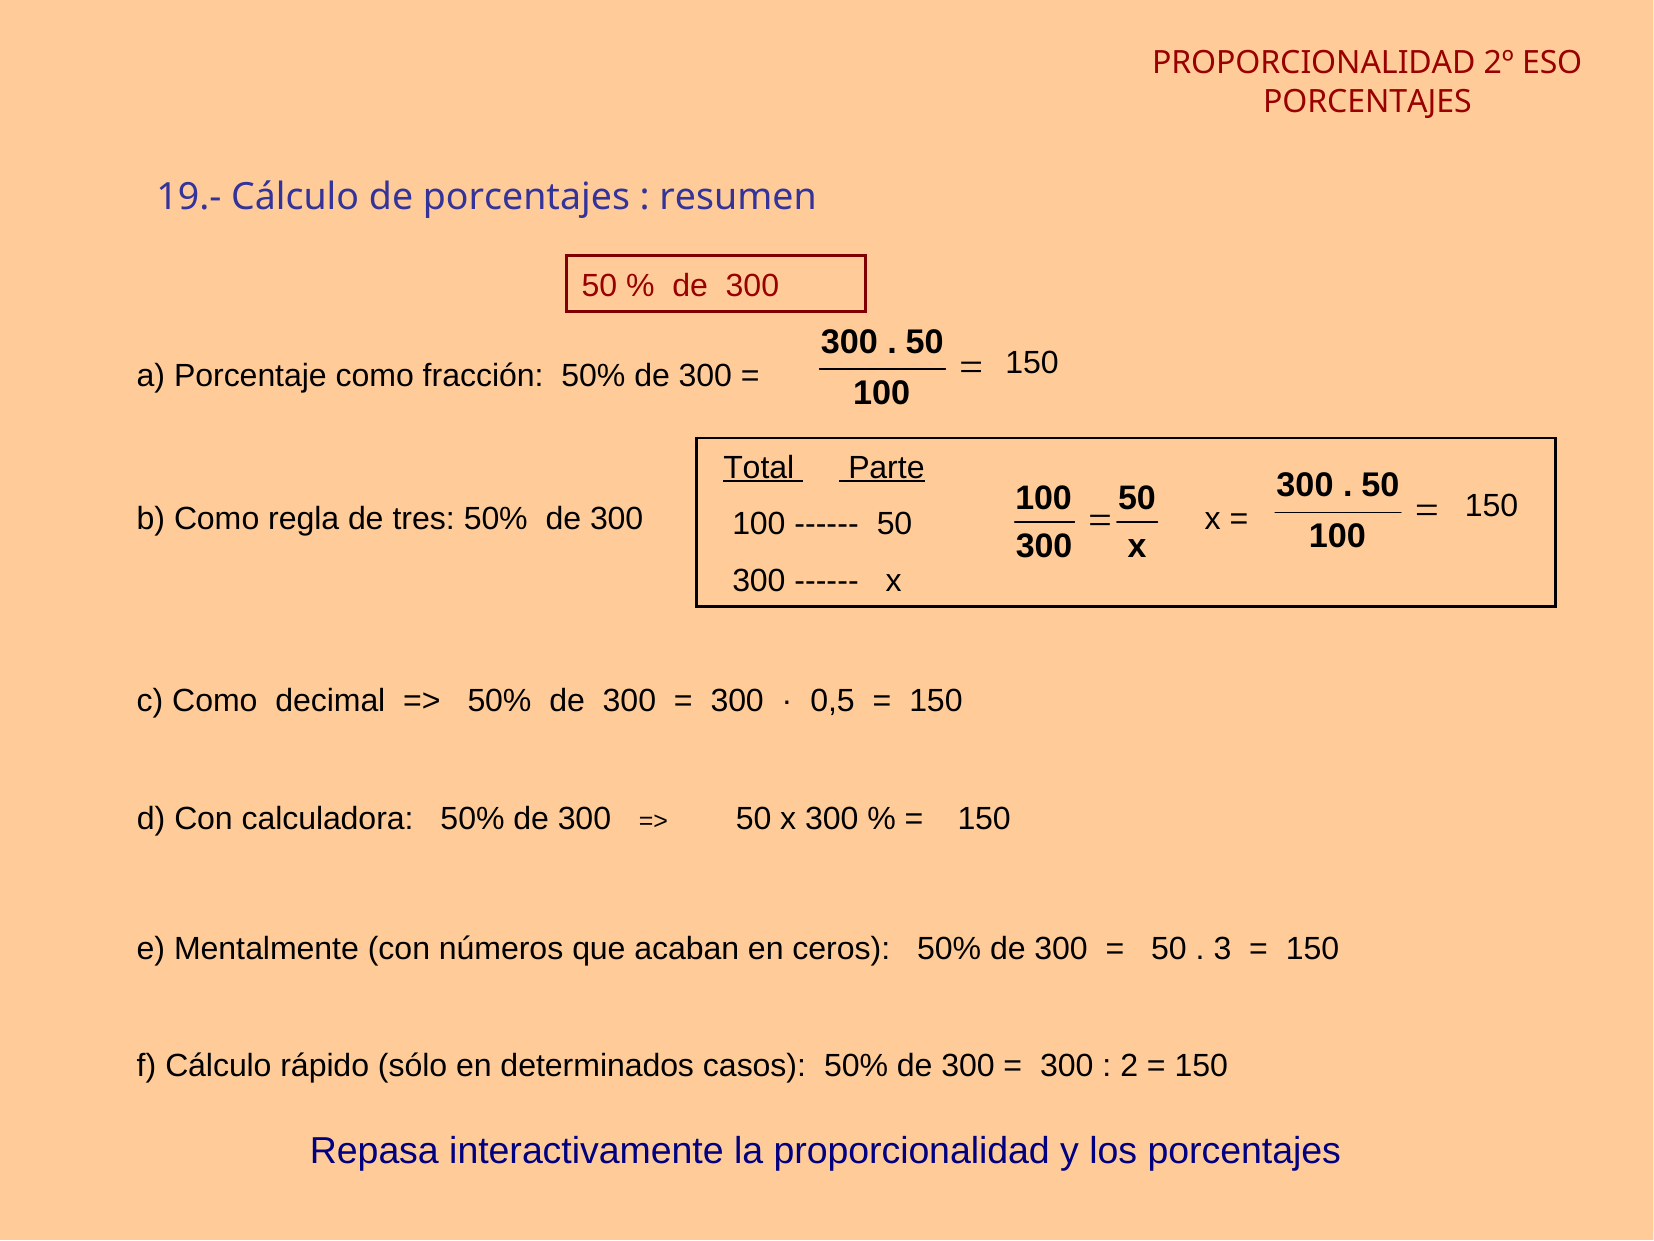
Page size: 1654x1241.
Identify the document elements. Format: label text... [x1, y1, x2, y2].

text_box PROPORCIONALIDAD 2º ESO PORCENTAJES [1137, 34, 1598, 127]
text_box 150 [931, 789, 1153, 844]
text_box 50 % de 300 [566, 255, 866, 312]
text_box [813, 320, 997, 413]
text_box 19.- Cálculo de porcentajes : resumen [141, 164, 833, 225]
text_box 150 [1438, 476, 1544, 531]
text_box a) Porcentaje como fracción: 50% de 300 = [997, 346, 1569, 401]
text_box f) Cálculo rápido (sólo en determinados casos): 50% de 300 = 300 : 2 = 150 [110, 1036, 1465, 1091]
text_box a) Porcentaje como fracción: 50% de 300 = [110, 346, 813, 401]
text_box c) Como decimal => 50% de 300 = 300 · 0,5 = 150 [110, 671, 1205, 726]
text_box Total Parte 100 ------ 50 300 ------ x [696, 438, 1556, 607]
text_box e) Mentalmente (con números que acaban en ceros): 50% de 300 = 50 . 3 = 150 [110, 919, 1465, 974]
text_box b) Como regla de tres: 50% de 300 [110, 489, 696, 544]
text_box Repasa interactivamente la proporcionalidad y los porcentajes [295, 1122, 1359, 1194]
text_box x = [1178, 489, 1452, 544]
text_box 150 [997, 333, 1074, 388]
text_box 50 x 300 % = [709, 789, 931, 844]
text_box d) Con calculadora: 50% de 300 => [110, 789, 709, 844]
